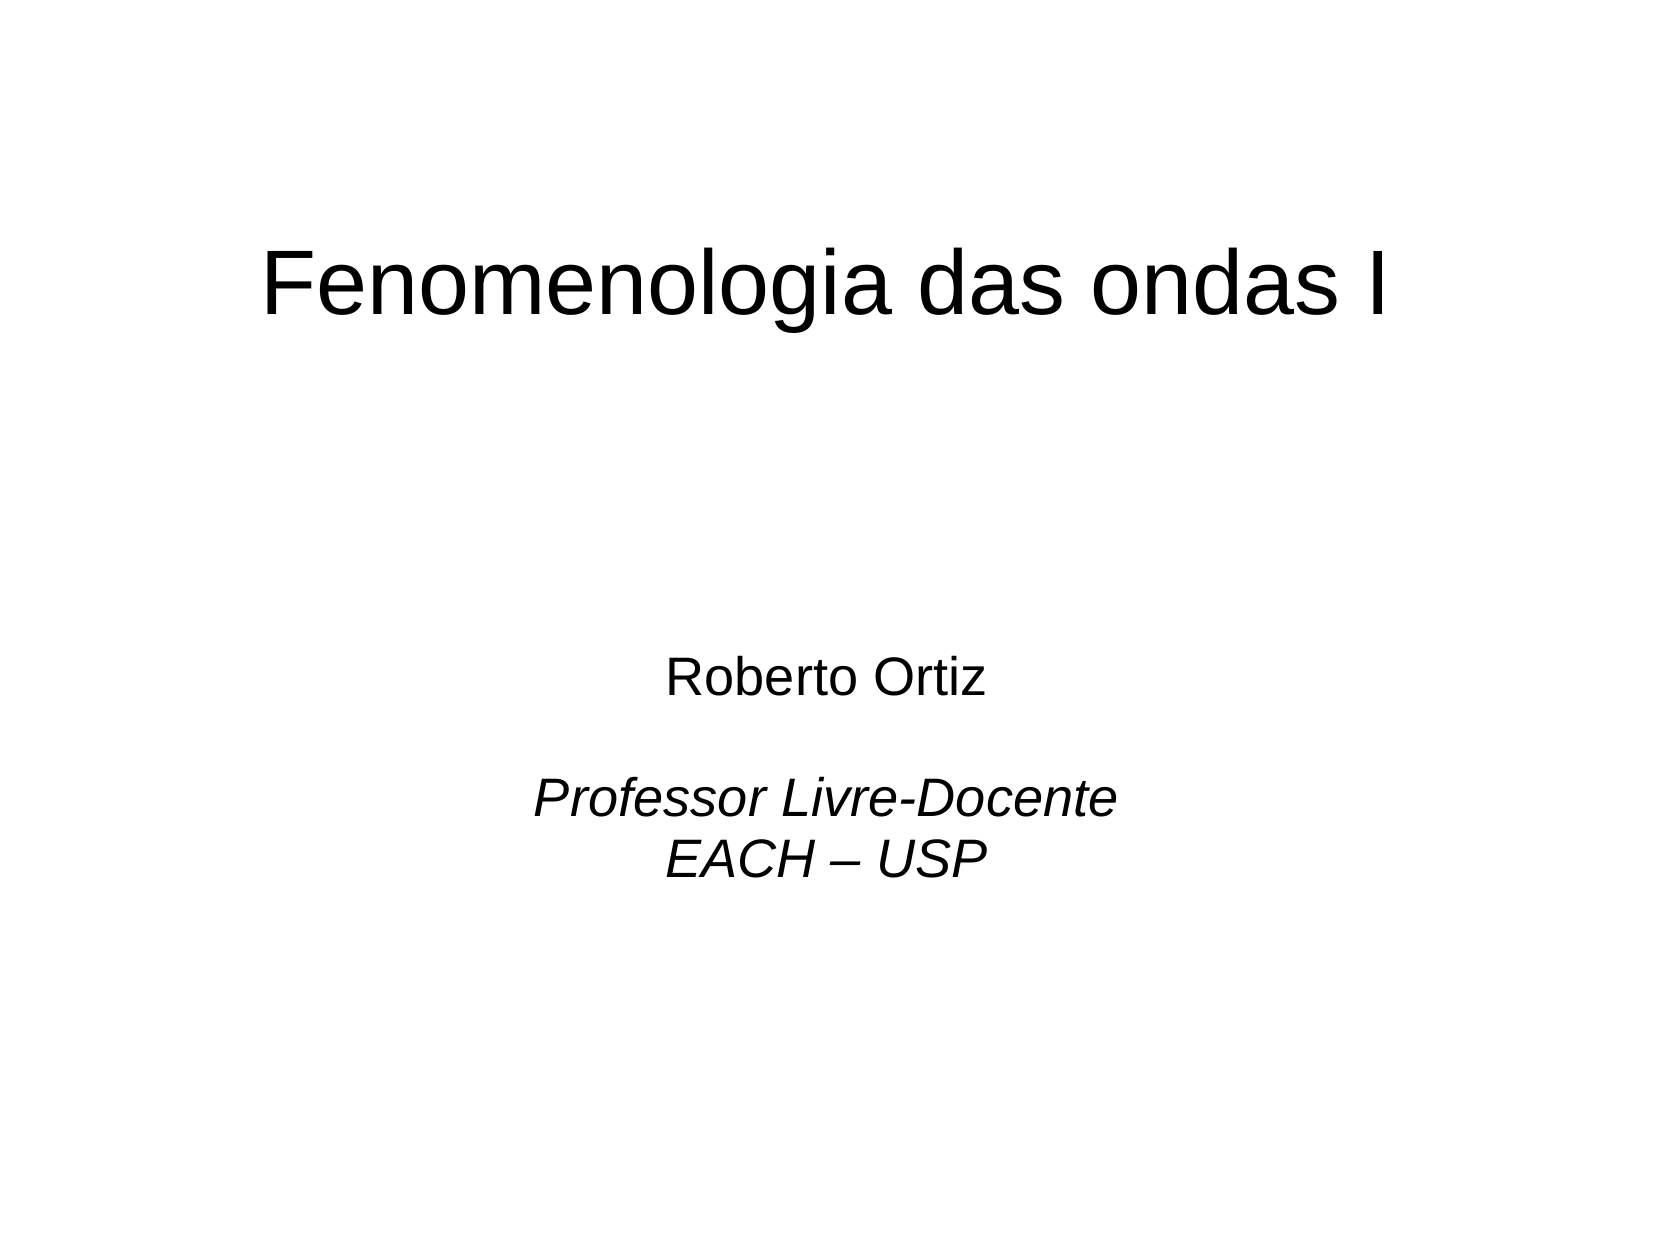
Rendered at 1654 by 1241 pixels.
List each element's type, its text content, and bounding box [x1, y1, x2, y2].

title Fenomenologia das ondas I [82, 179, 1571, 387]
subtitle Roberto Ortiz Professor Livre-Docente EACH – USP [82, 408, 1571, 1128]
